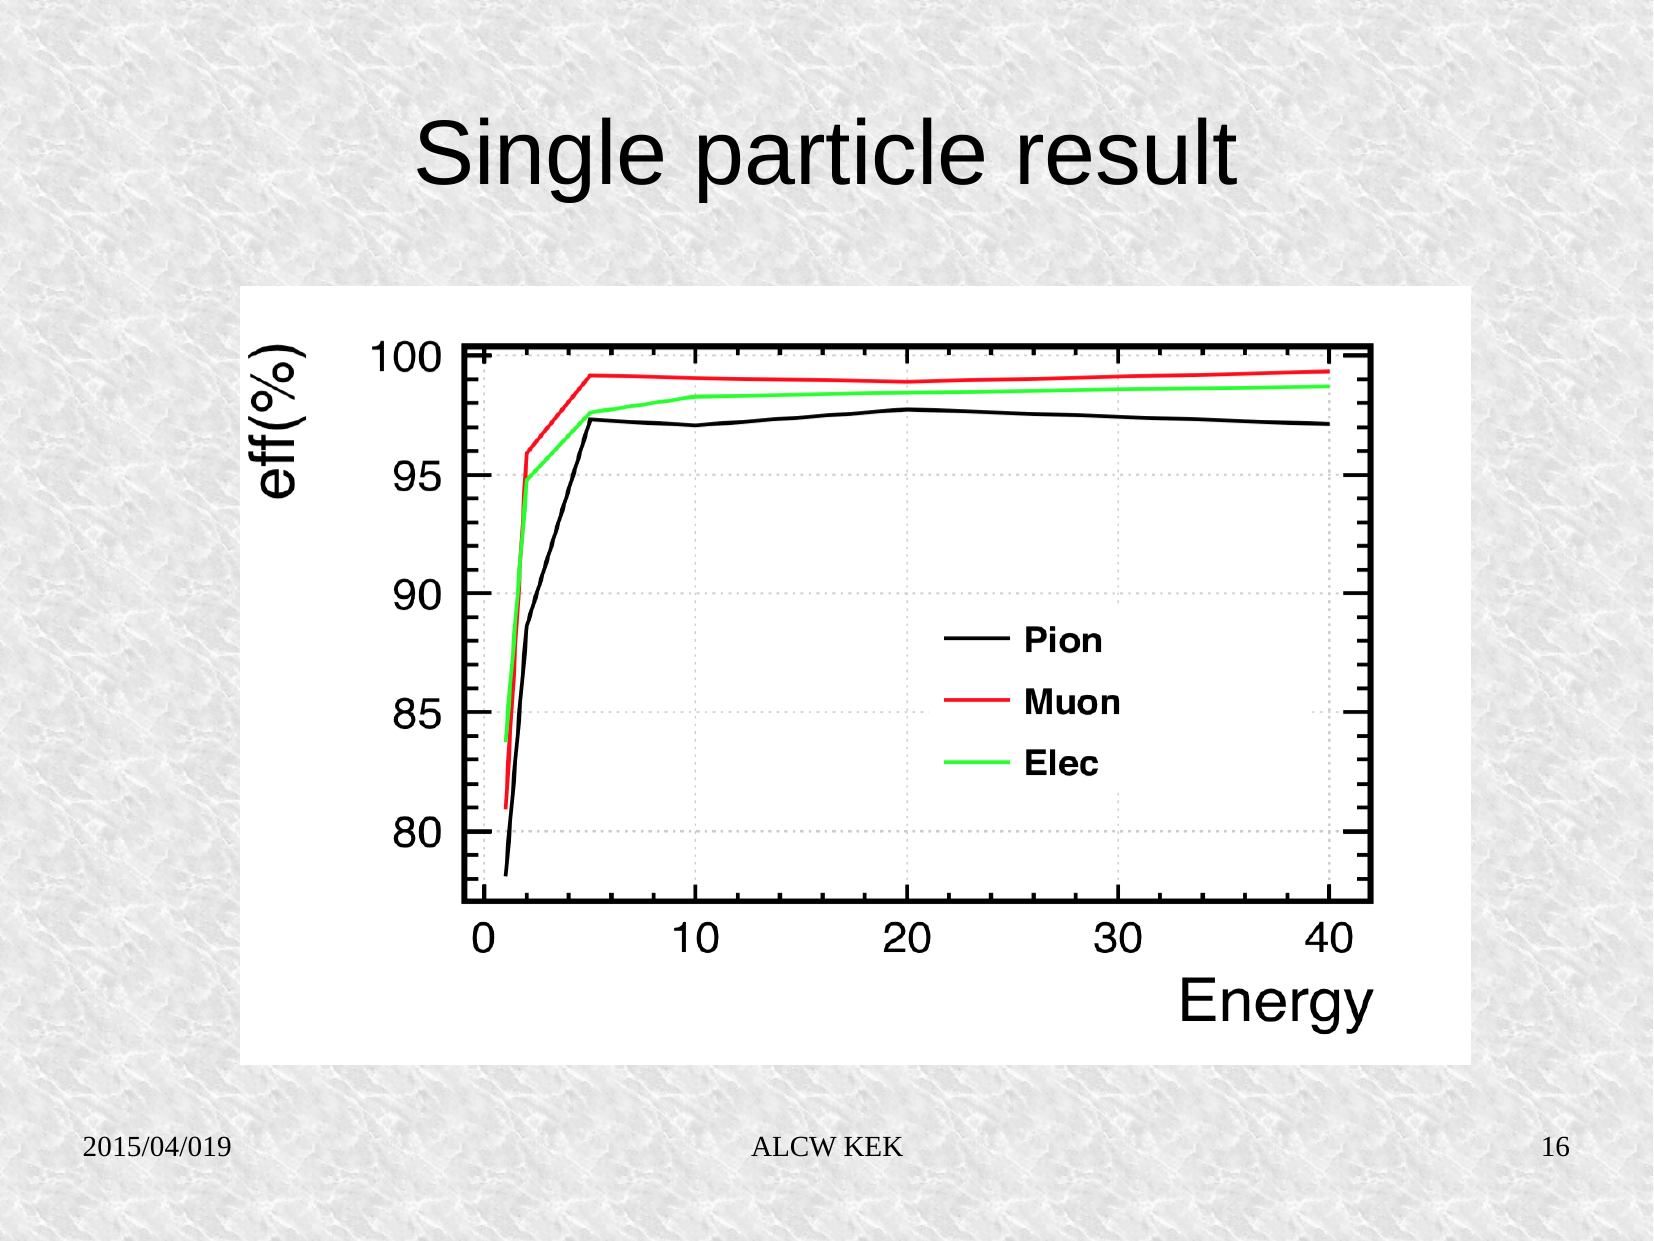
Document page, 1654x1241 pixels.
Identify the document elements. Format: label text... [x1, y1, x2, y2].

picture [0, 0, 1654, 1241]
title Single particle result [82, 49, 1571, 257]
